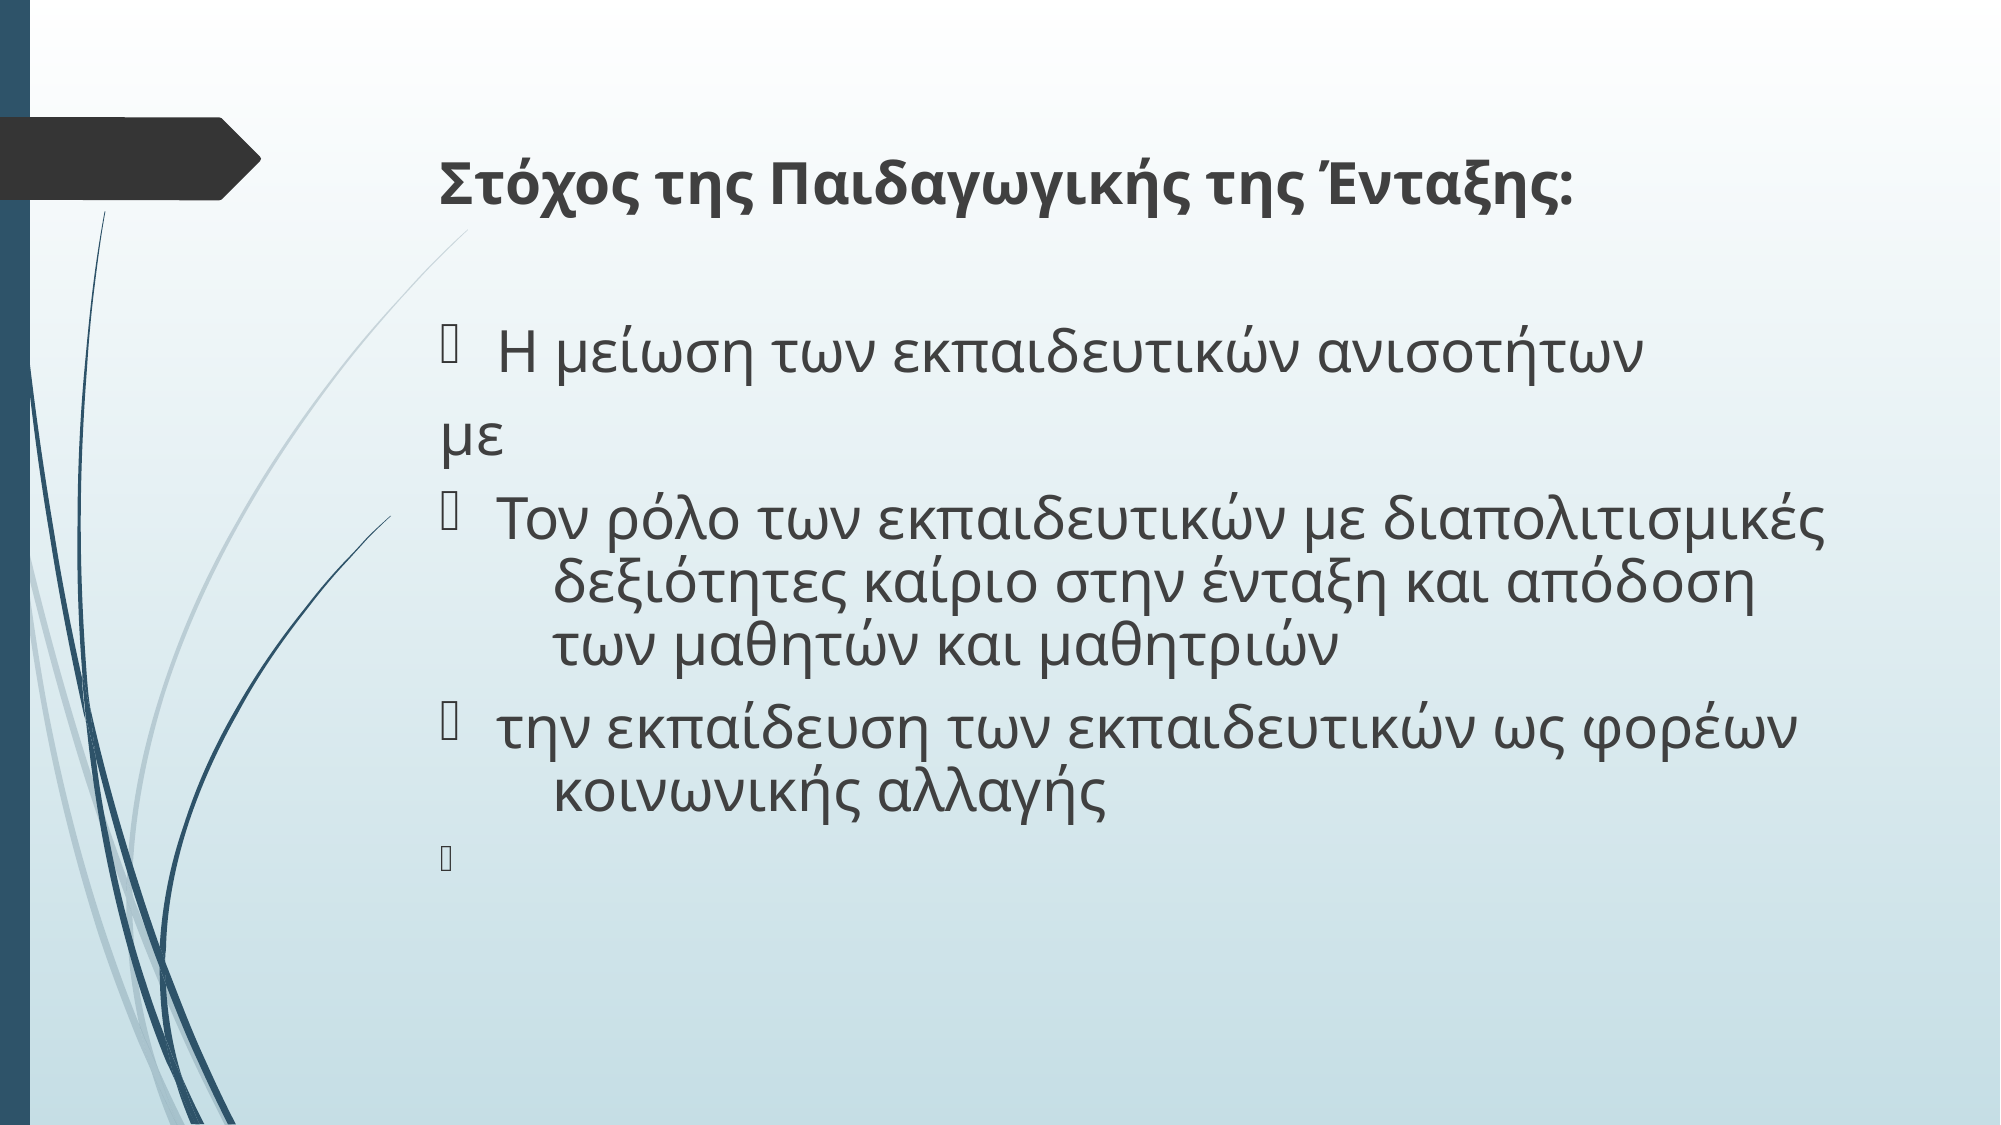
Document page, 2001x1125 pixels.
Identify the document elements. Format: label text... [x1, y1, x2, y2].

list Στόχος της Παιδαγωγικής της Ένταξης: Η μείωση των εκπαιδευτικών ανισοτήτων με Τον ρόλο των εκπαιδευτικών με διαπολιτισμικές δεξιότητες καίριο στην ένταξη και απόδοση των μαθητών και μαθητριών την εκπαίδευση των εκπαιδευτικών ως φορέων κοινωνικής αλλαγής [424, 146, 1888, 970]
